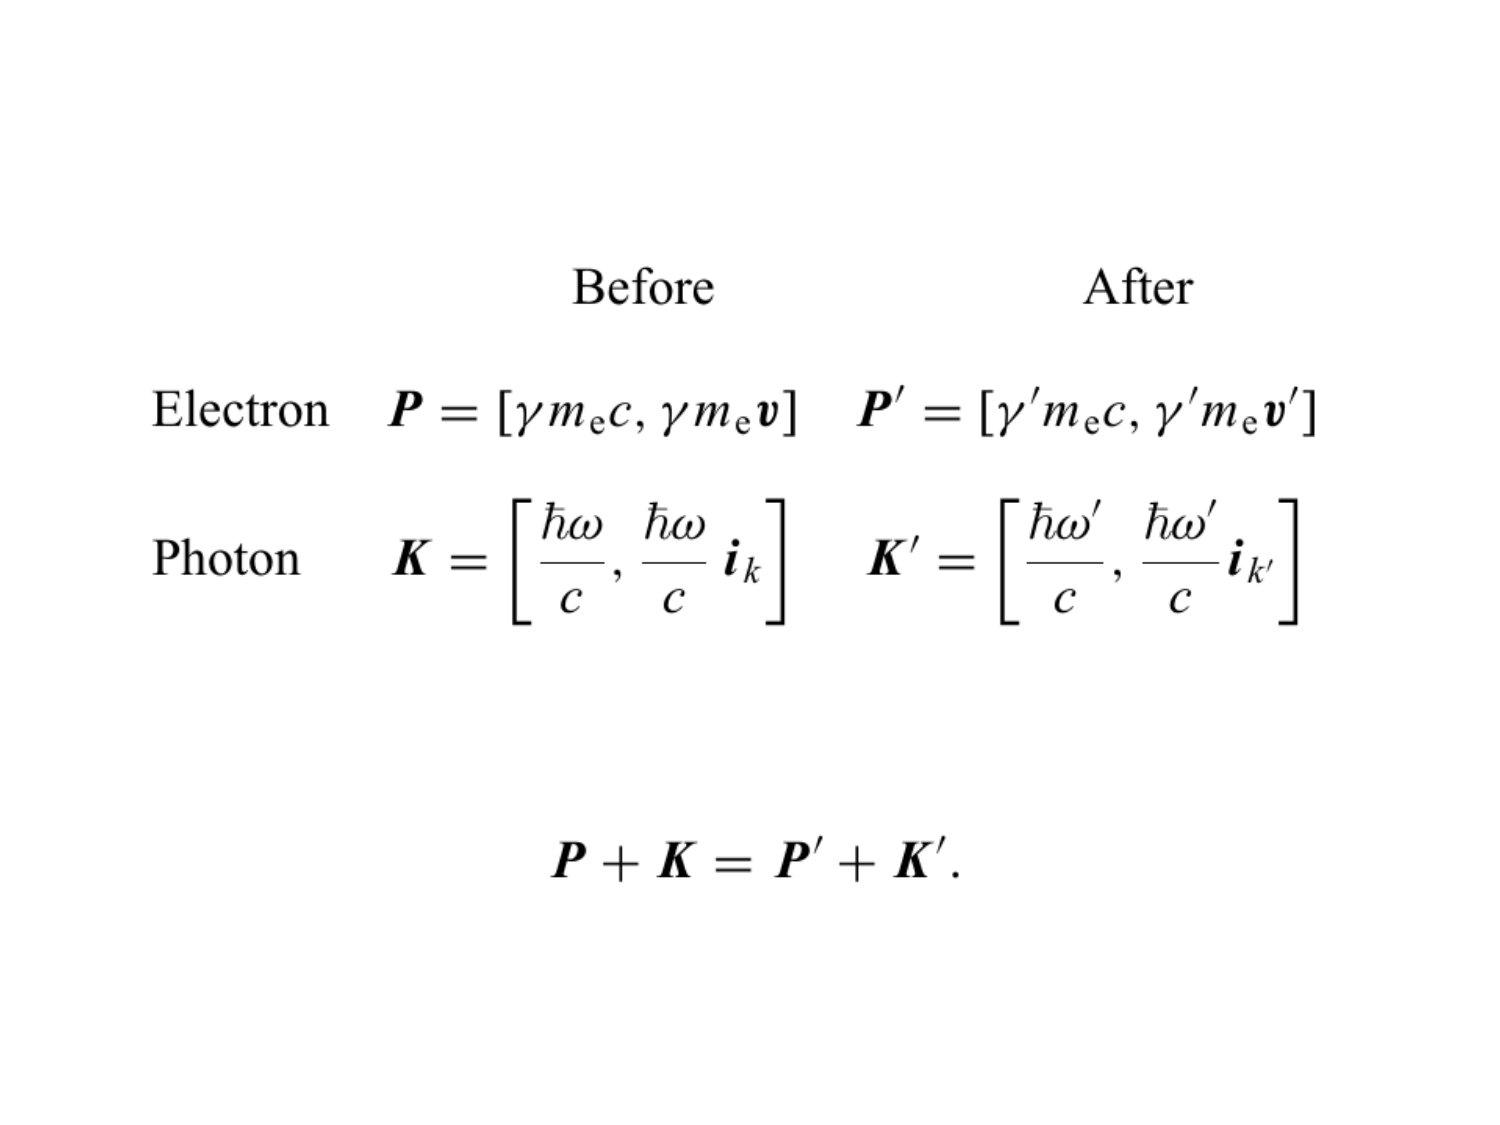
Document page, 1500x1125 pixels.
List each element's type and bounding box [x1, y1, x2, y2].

picture [120, 232, 1382, 658]
picture [527, 811, 976, 906]
